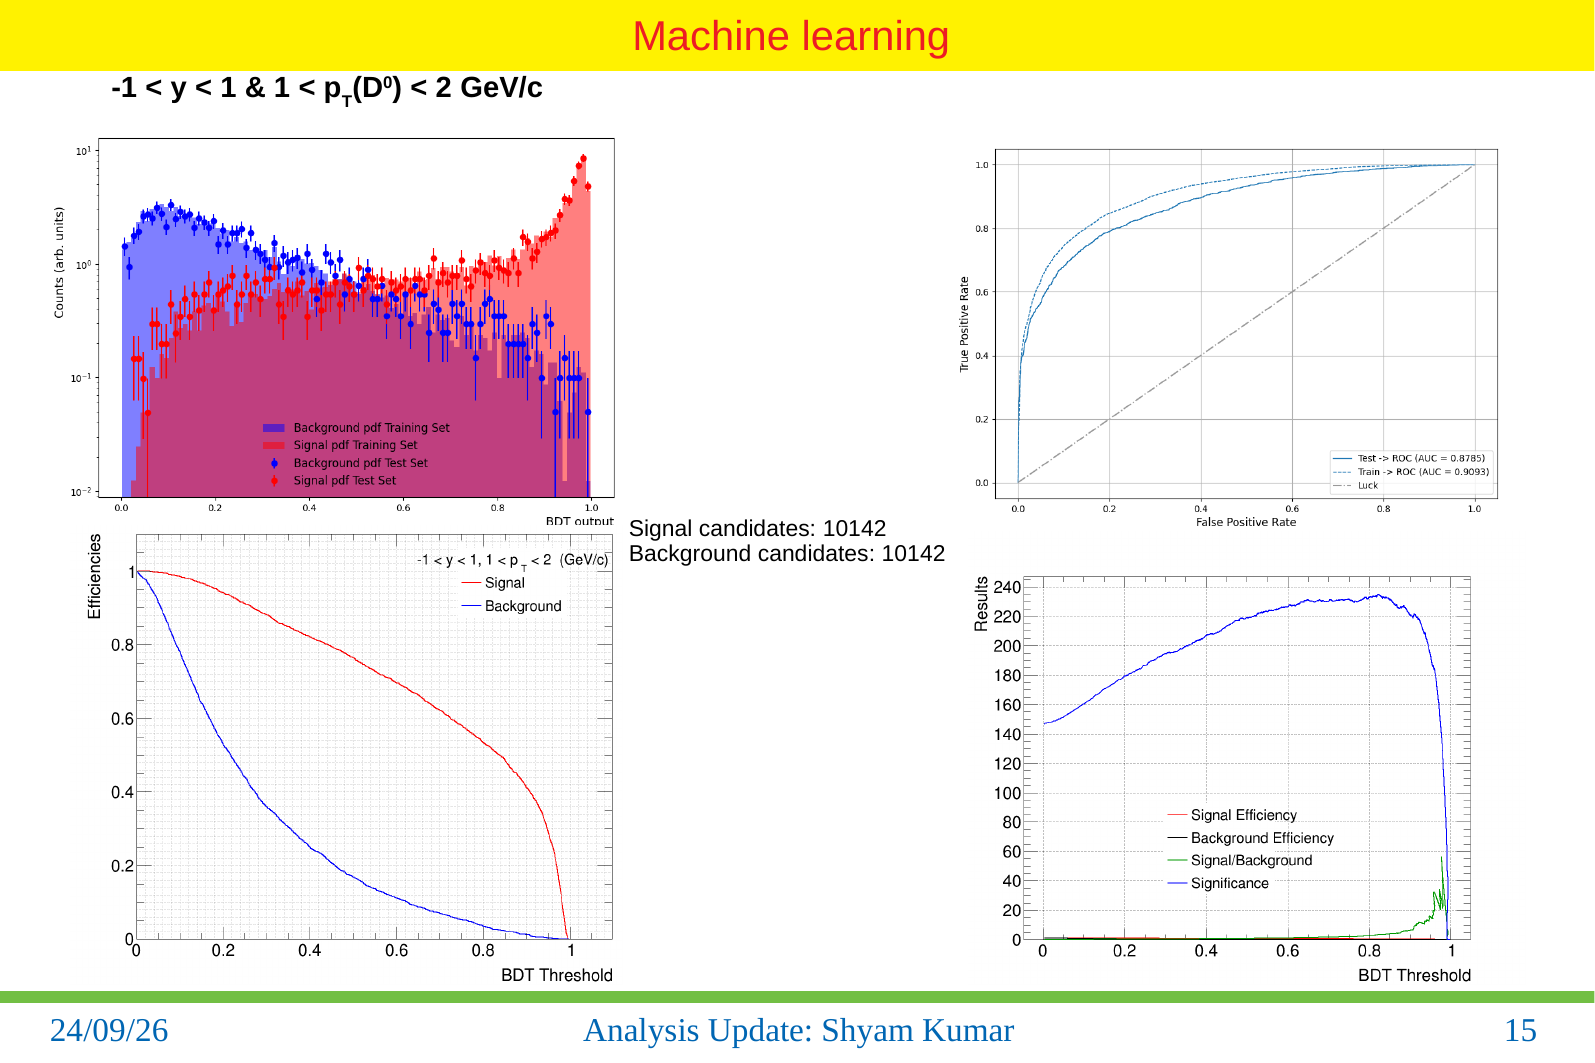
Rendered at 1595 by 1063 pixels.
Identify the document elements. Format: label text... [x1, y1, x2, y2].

picture [914, 94, 1562, 985]
picture [15, 82, 680, 985]
text_box -1 < y < 1 & 1 < pT(D0) < 2 GeV/c [96, 64, 567, 130]
title Machine learning [0, 0, 1595, 71]
text_box Signal candidates: 10142 Background candidates: 10142 [614, 507, 1075, 574]
